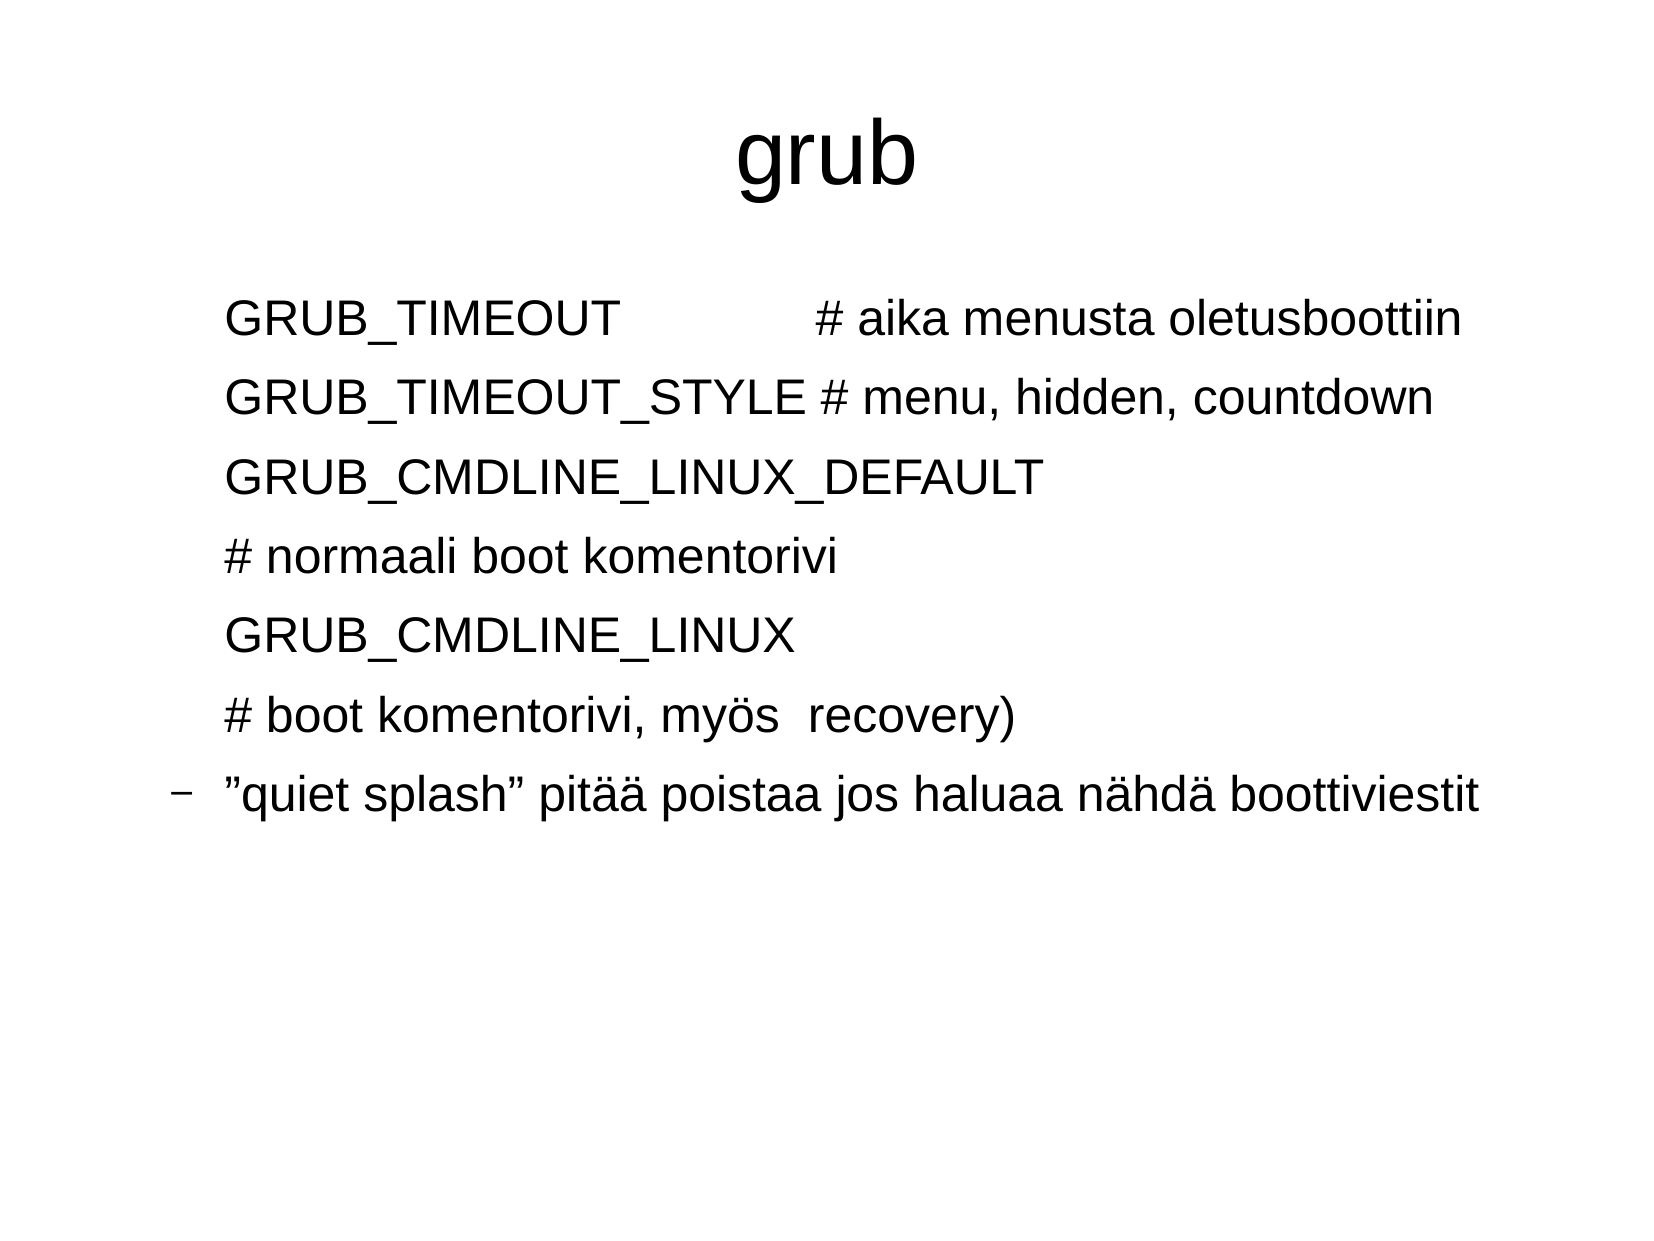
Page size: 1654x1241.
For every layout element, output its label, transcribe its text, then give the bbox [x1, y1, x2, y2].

title grub [82, 49, 1571, 257]
list GRUB_TIMEOUT # aika menusta oletusboottiin GRUB_TIMEOUT_STYLE # menu, hidden, countdown GRUB_CMDLINE_LINUX_DEFAULT # normaali boot komentorivi GRUB_CMDLINE_LINUX # boot komentorivi, myös recovery) ”quiet splash” pitää poistaa jos haluaa nähdä boottiviestit [82, 290, 1571, 1010]
